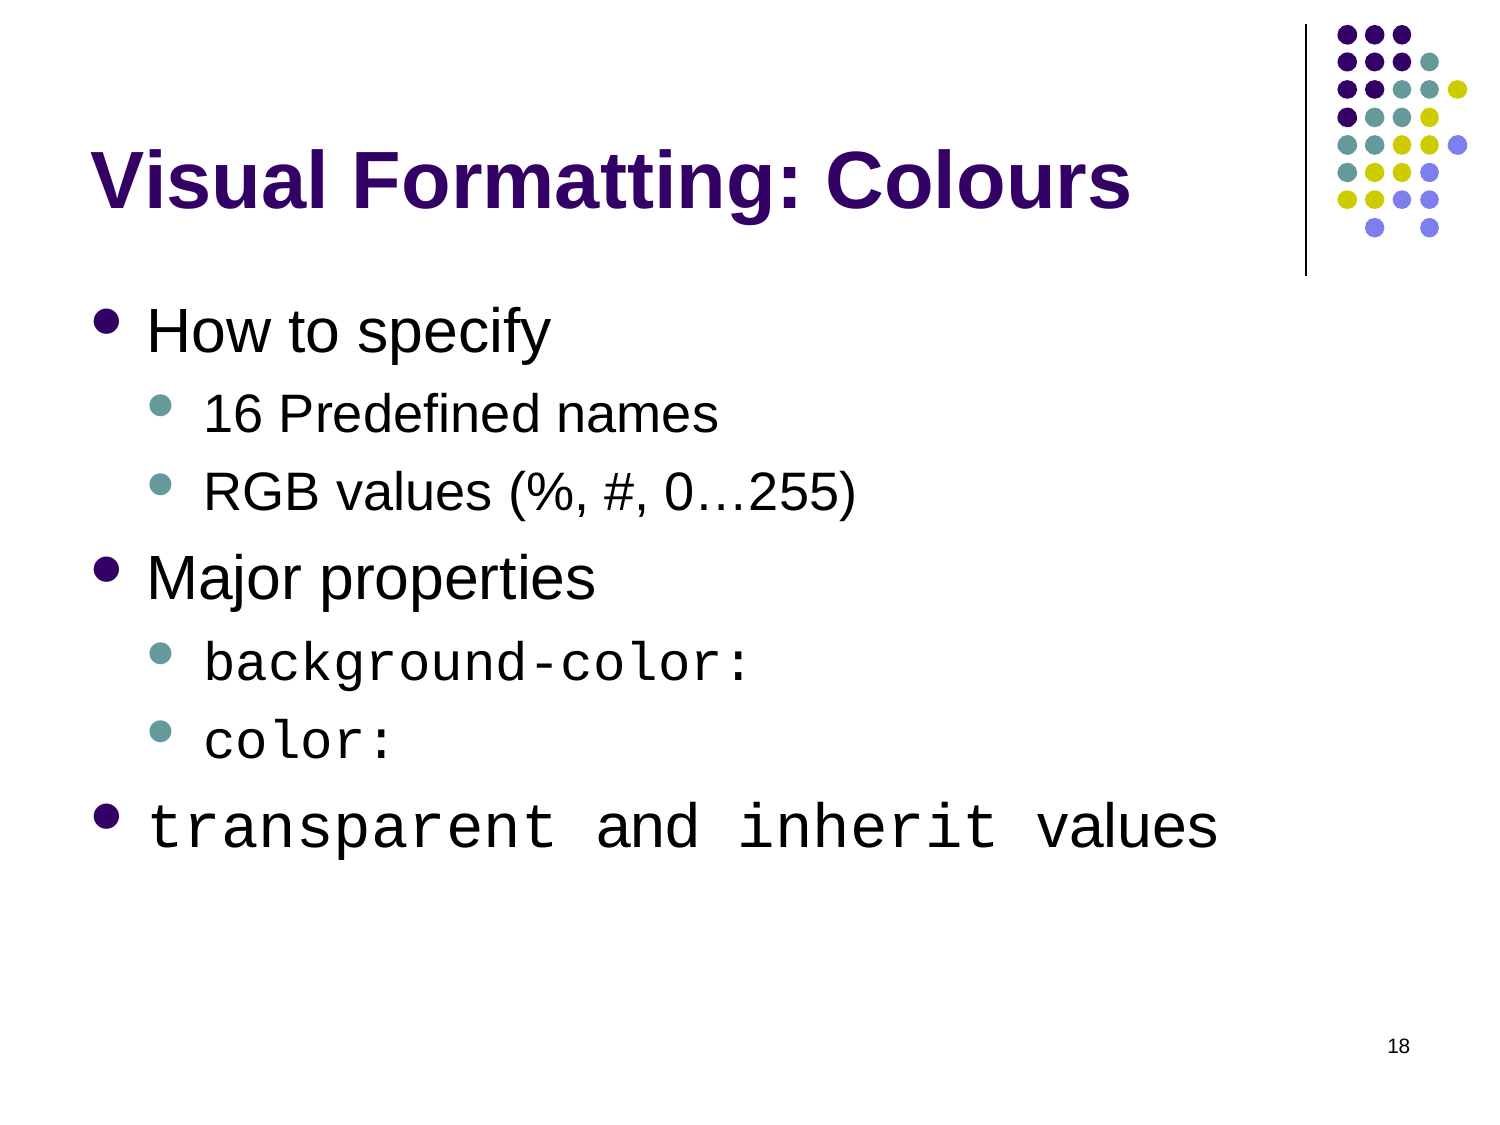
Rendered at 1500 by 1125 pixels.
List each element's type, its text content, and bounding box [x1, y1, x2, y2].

list How to specify 16 Predefined names RGB values (%, #, 0…255) Major properties background-color: color: transparent and inherit values [75, 282, 1426, 1006]
title Visual Formatting: Colours [74, 20, 1313, 233]
text_box <number> [1074, 1025, 1426, 1101]
